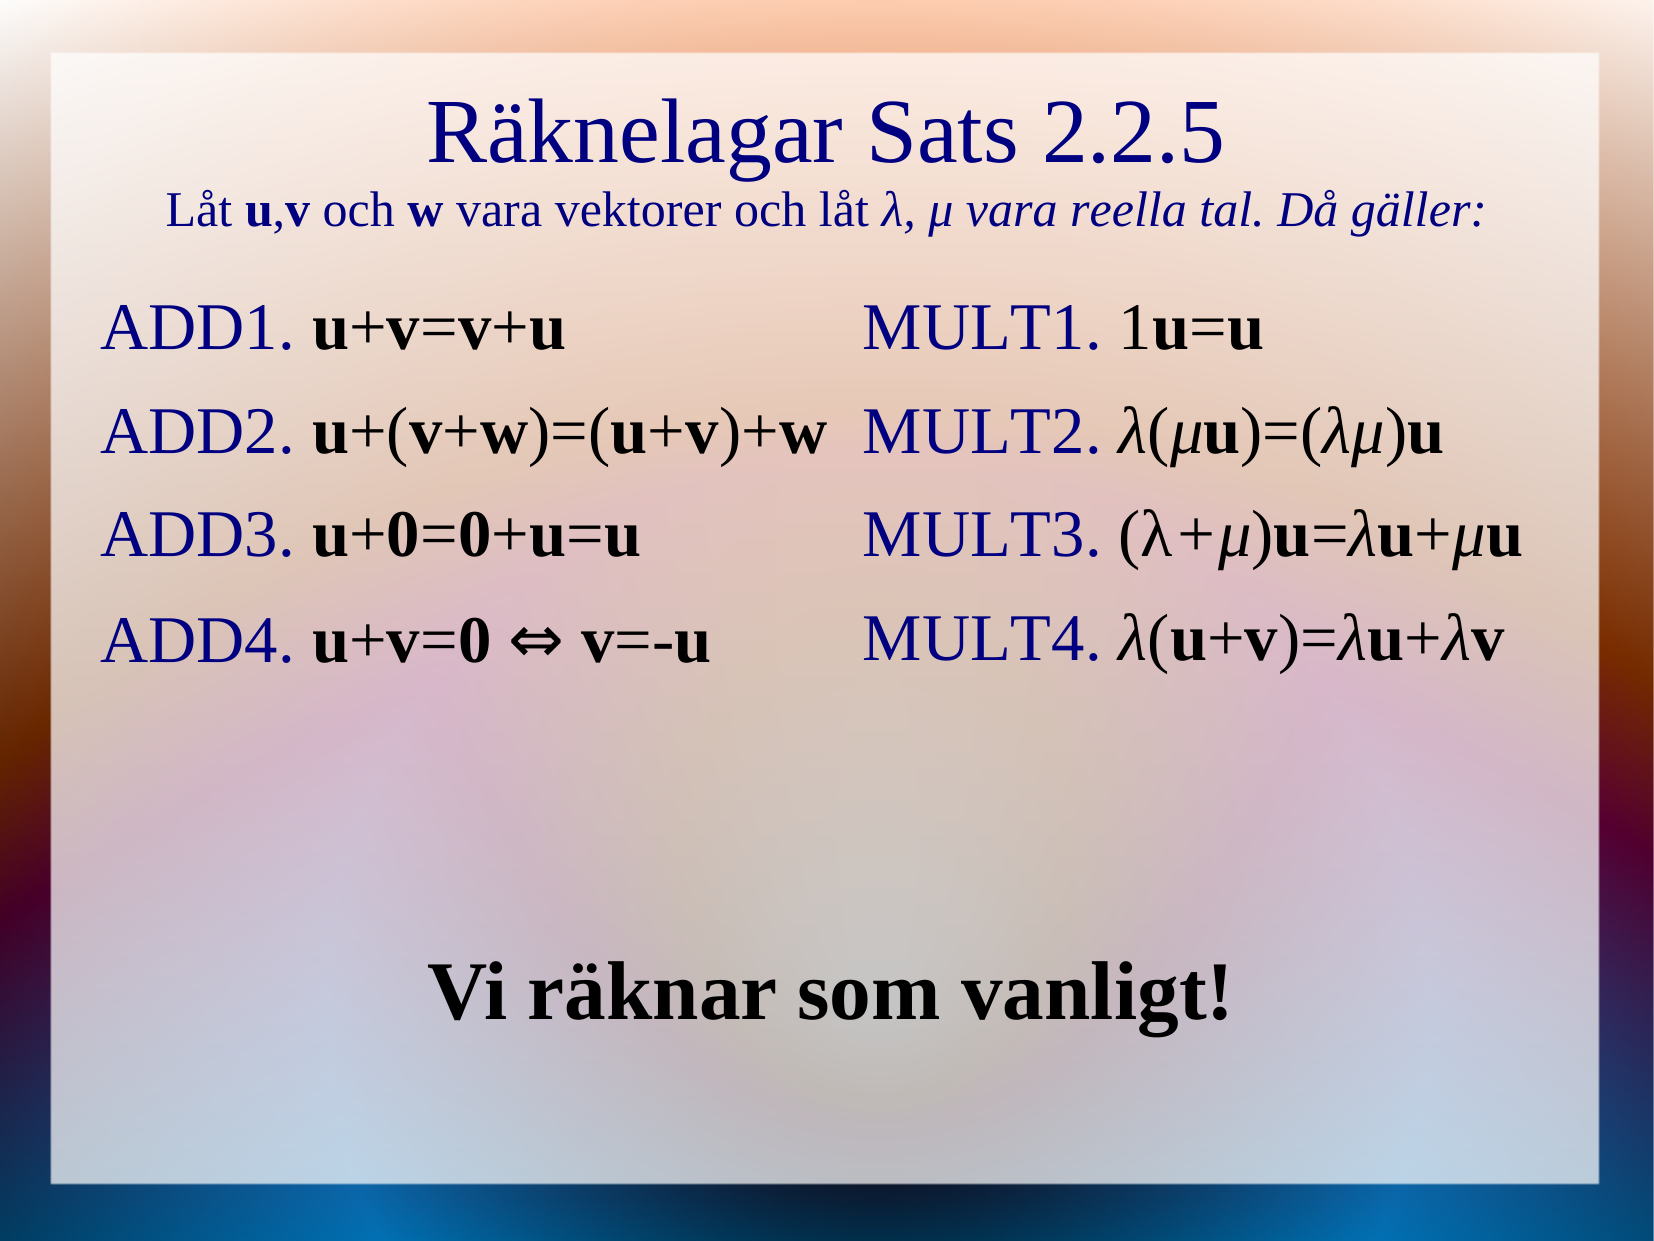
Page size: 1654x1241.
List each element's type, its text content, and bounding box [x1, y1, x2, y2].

title Räknelagar Sats 2.2.5 Låt u,v och w vara vektorer och låt λ, μ vara reella tal. Då gäller: [82, 55, 1571, 263]
list 1u=u λ(μu)=(λμ)u (λ+μ)u=λu+μu λ(u+v)=λu+λv [845, 290, 1572, 713]
list u+v=v+u u+(v+w)=(u+v)+w u+0=0+u=u u+v=0 ⇔ v=-u [82, 290, 845, 713]
picture [0, 0, 1654, 1241]
text_box Vi räknar som vanligt! [412, 937, 1251, 1045]
